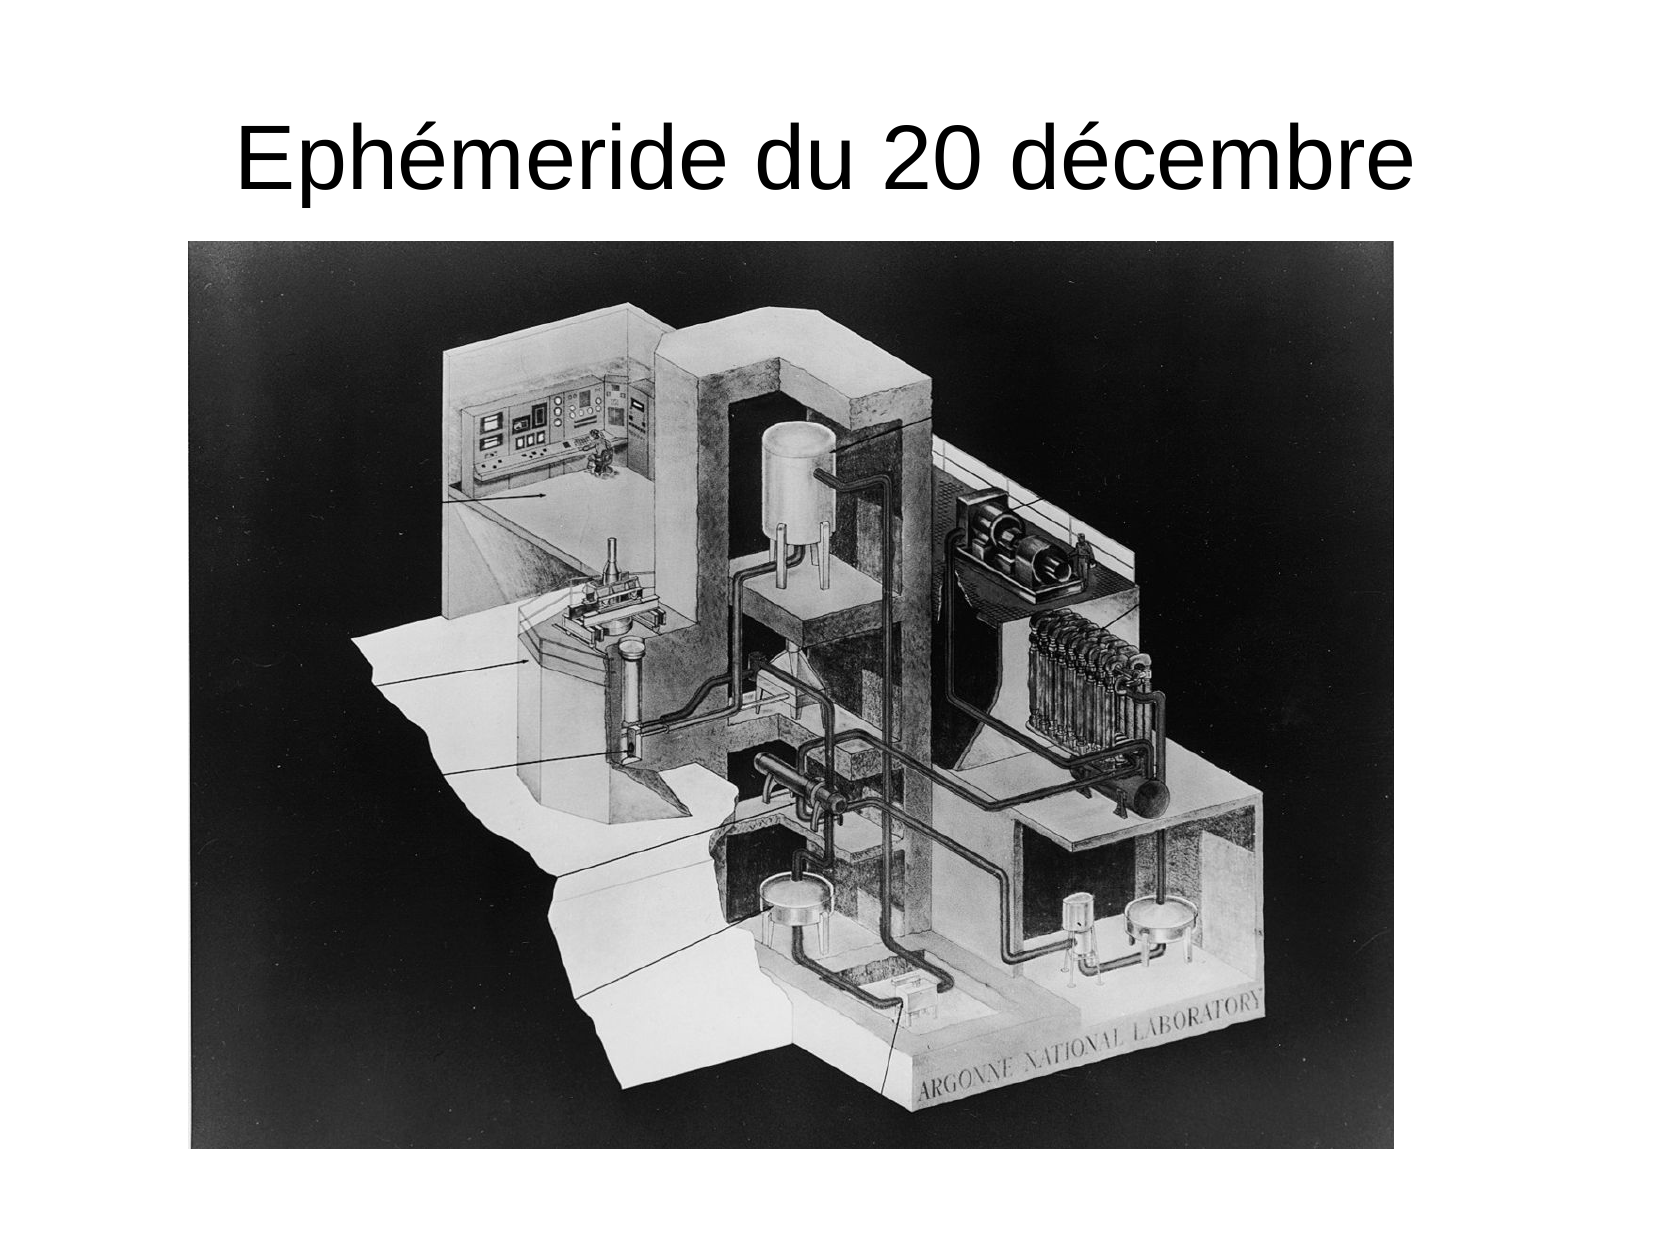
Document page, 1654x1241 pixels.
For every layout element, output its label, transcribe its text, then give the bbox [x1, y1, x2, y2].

title Ephémeride du 20 décembre [82, 49, 1571, 257]
picture [188, 241, 1394, 1149]
